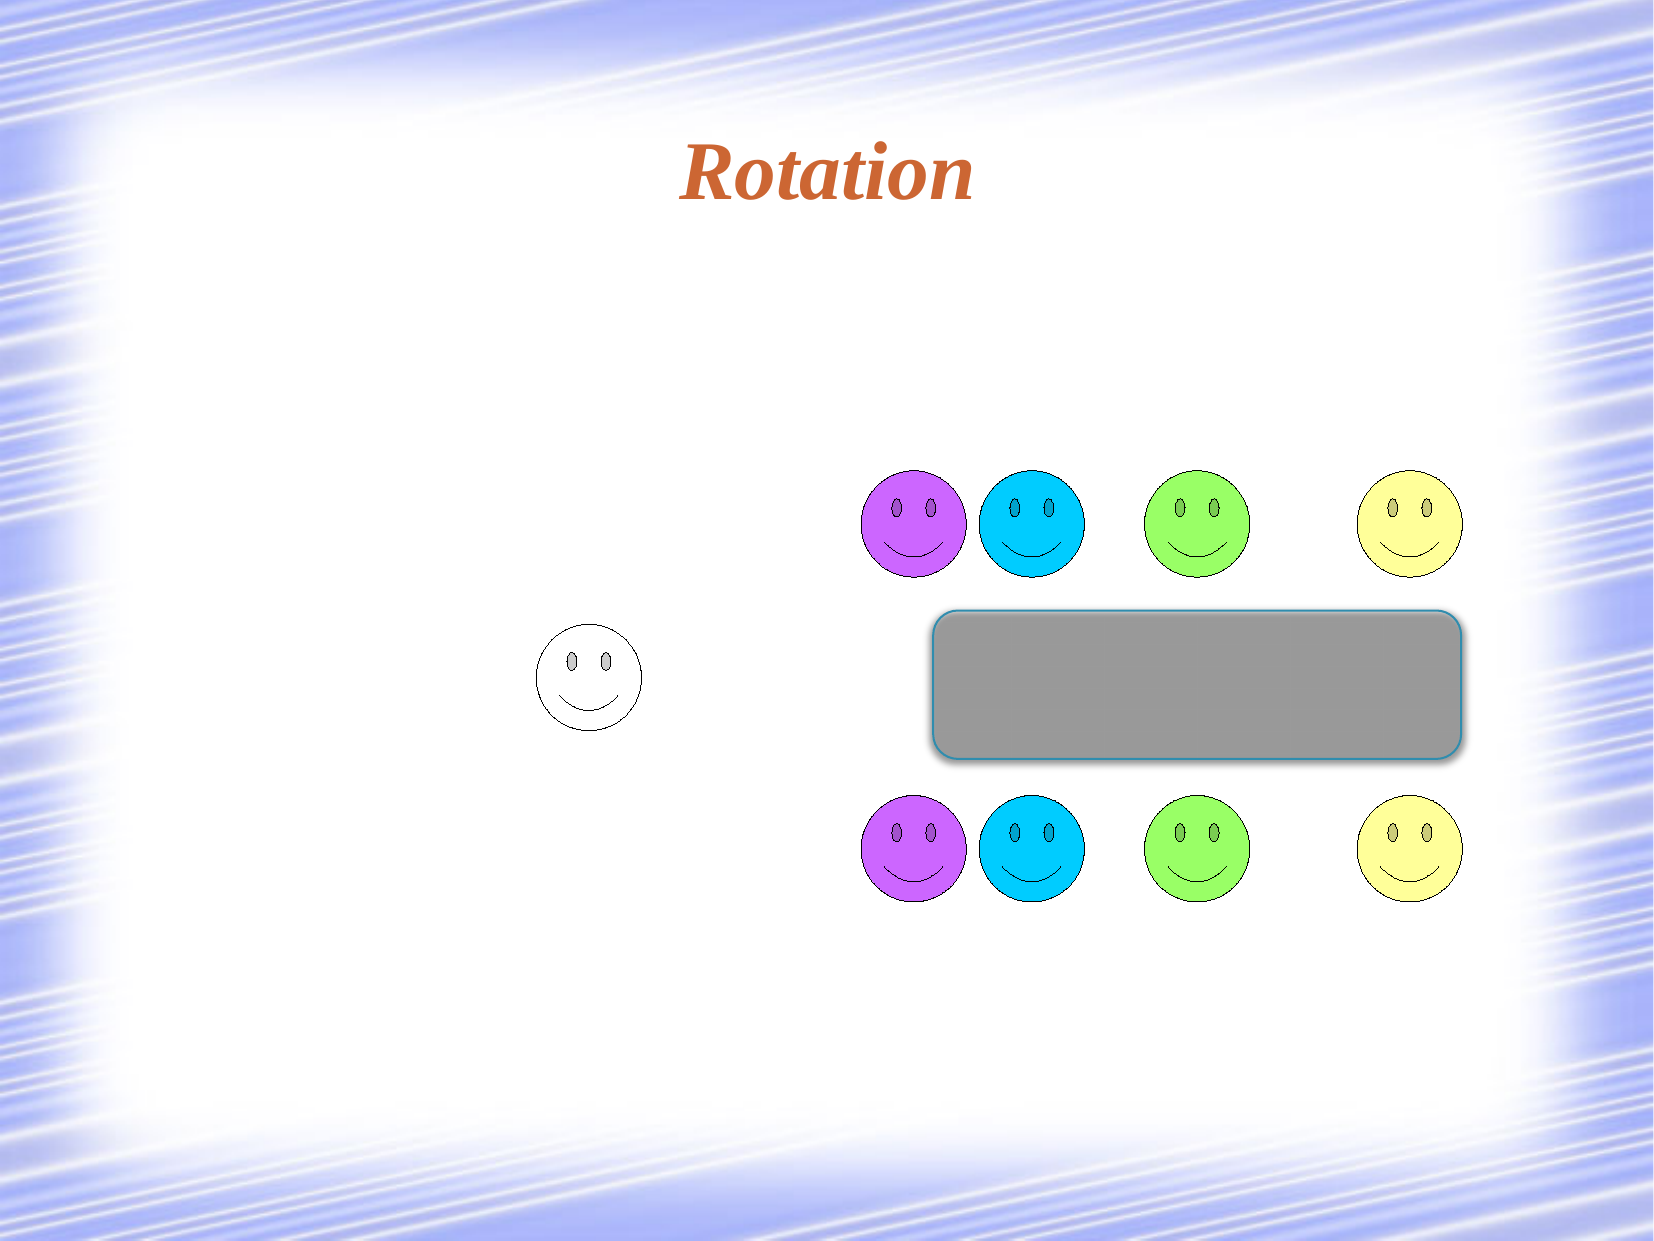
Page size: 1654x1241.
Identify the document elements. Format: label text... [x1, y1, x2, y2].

text_box [979, 470, 1085, 578]
text_box [1357, 795, 1463, 902]
text_box [861, 470, 967, 578]
title Rotation [121, 67, 1534, 275]
picture [0, 0, 1654, 1241]
text_box [1144, 795, 1250, 902]
text_box [1357, 470, 1463, 578]
text_box [979, 795, 1085, 902]
text_box [536, 624, 642, 731]
text_box [861, 795, 967, 902]
text_box [1144, 470, 1250, 578]
